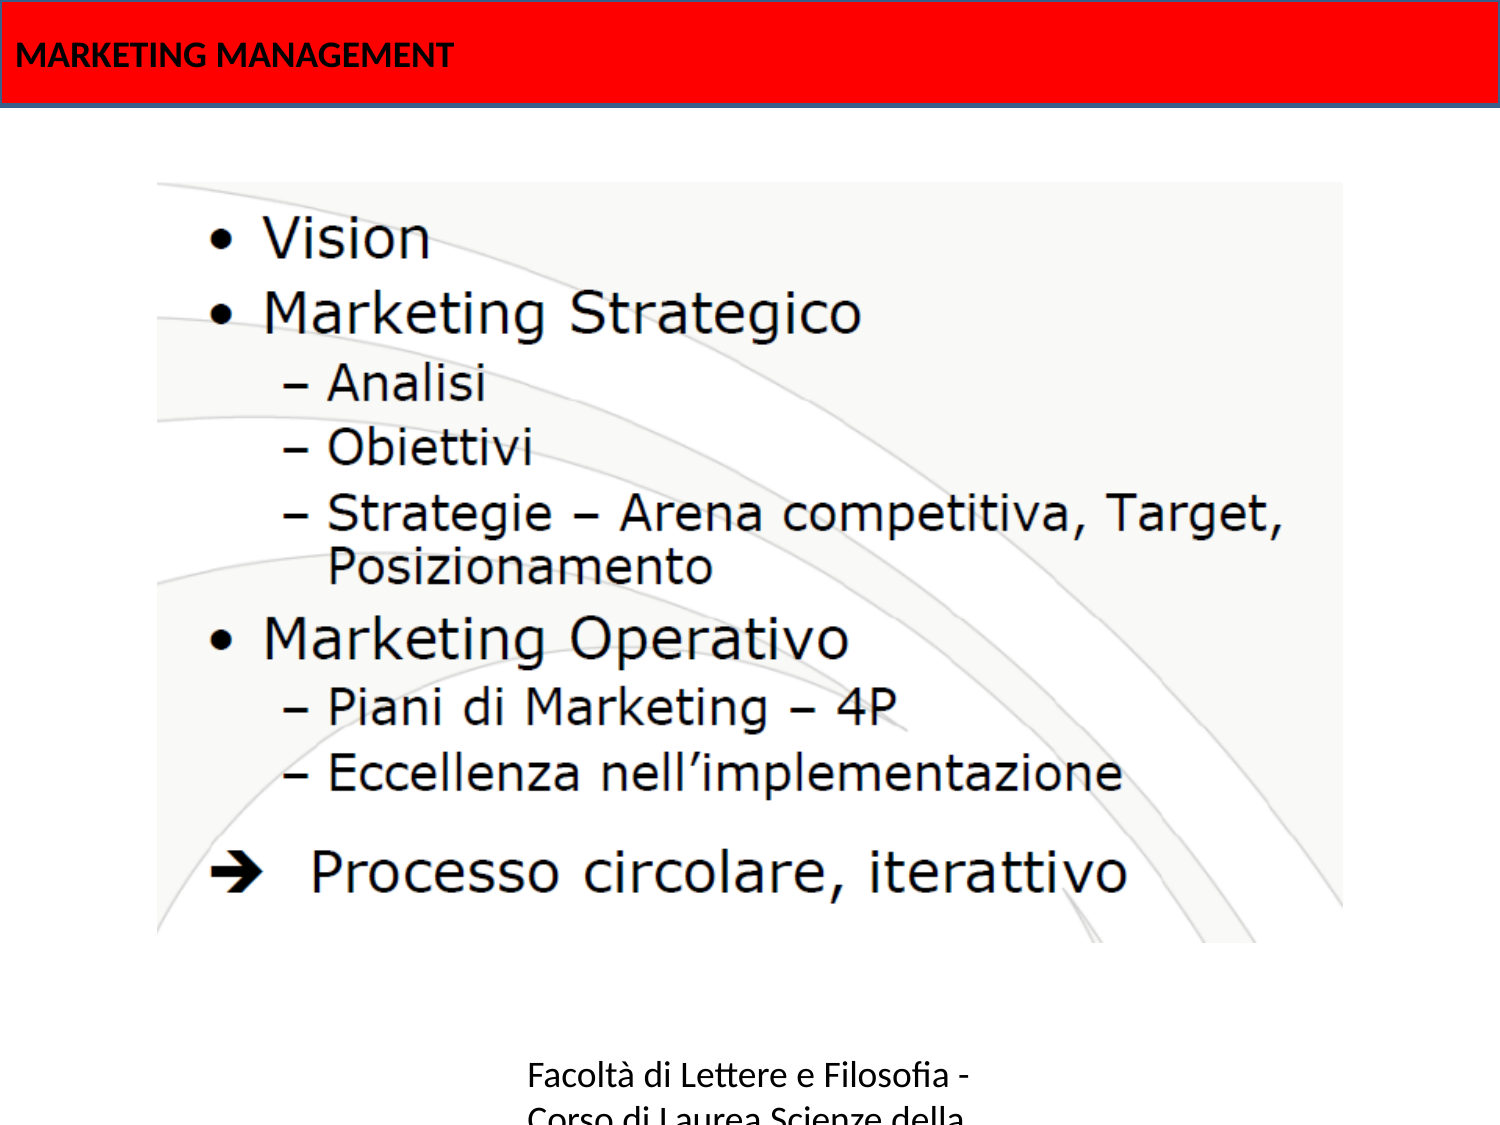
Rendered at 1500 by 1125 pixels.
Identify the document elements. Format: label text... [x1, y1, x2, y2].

picture [157, 182, 1343, 943]
footer Facoltà di Lettere e Filosofia - Corso di Laurea Scienze della Comunicazione – Economia e Gestione dell’impresa Gianluca Gariuolo [512, 1042, 988, 1103]
text_box MARKETING MANAGEMENT [0, 0, 1500, 106]
